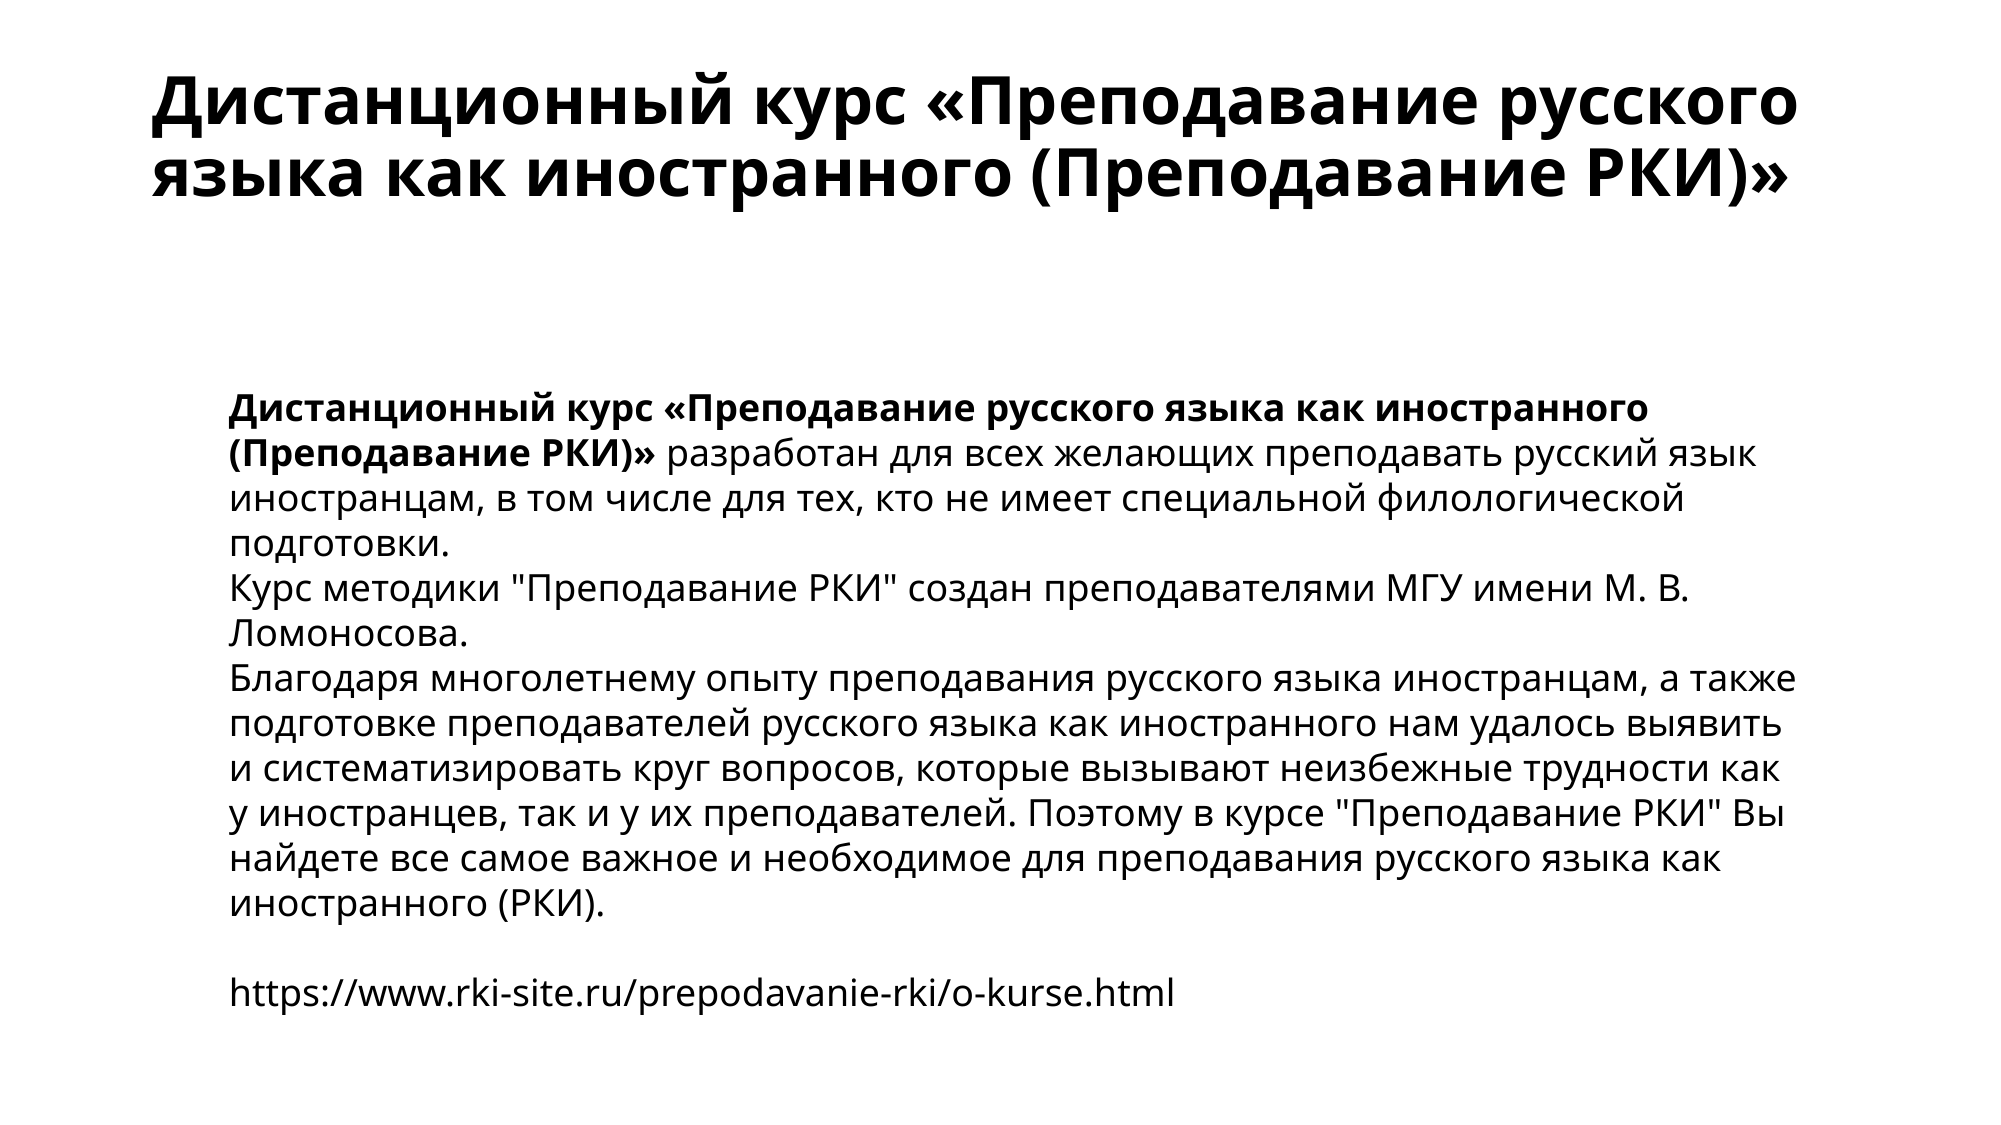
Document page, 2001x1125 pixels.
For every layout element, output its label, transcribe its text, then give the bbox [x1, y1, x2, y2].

text_box Дистанционный курс «Преподавание русского языка как иностранного (Преподавание РКИ)» разработан для всех желающих преподавать русский язык иностранцам, в том числе для тех, кто не имеет специальной филологической подготовки. Курс методики "Преподавание РКИ" создан преподавателями МГУ имени М. В. Ломоносова. Благодаря многолетнему опыту преподавания русского языка иностранцам, а также подготовке преподавателей русского языка как иностранного нам удалось выявить и систематизировать круг вопросов, которые вызывают неизбежные трудности как у иностранцев, так и у их преподавателей. Поэтому в курсе "Преподавание РКИ" Вы найдете все самое важное и необходимое для преподавания русского языка как иностранного (РКИ). https://www.rki-site.ru/prepodavanie-rki/o-kurse.html [214, 376, 1820, 1027]
list [137, 299, 1863, 1014]
title Дистанционный курс «Преподавание русского языка как иностранного (Преподавание РКИ)» [137, 59, 1863, 278]
